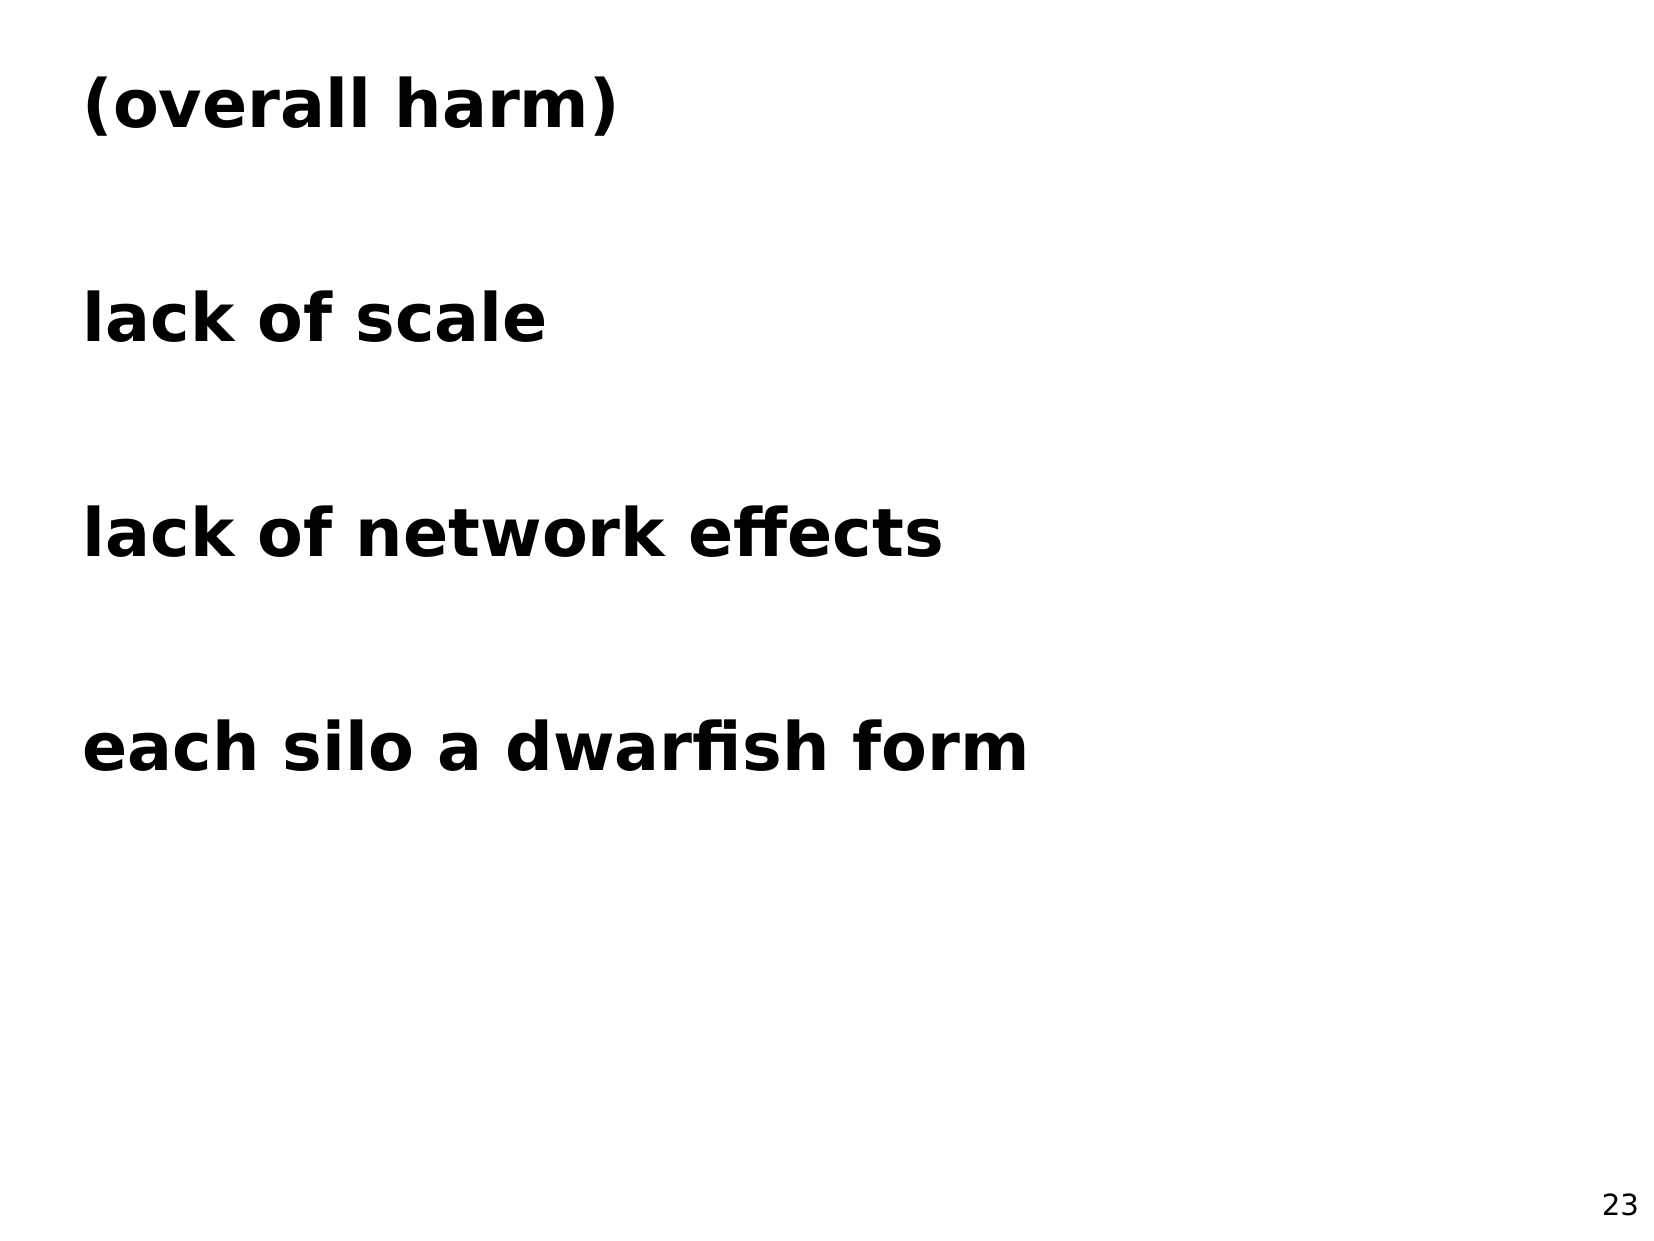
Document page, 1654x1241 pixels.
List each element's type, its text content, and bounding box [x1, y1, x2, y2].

list (overall harm) lack of scale lack of network effects each silo a dwarfish form [82, 65, 1571, 1062]
